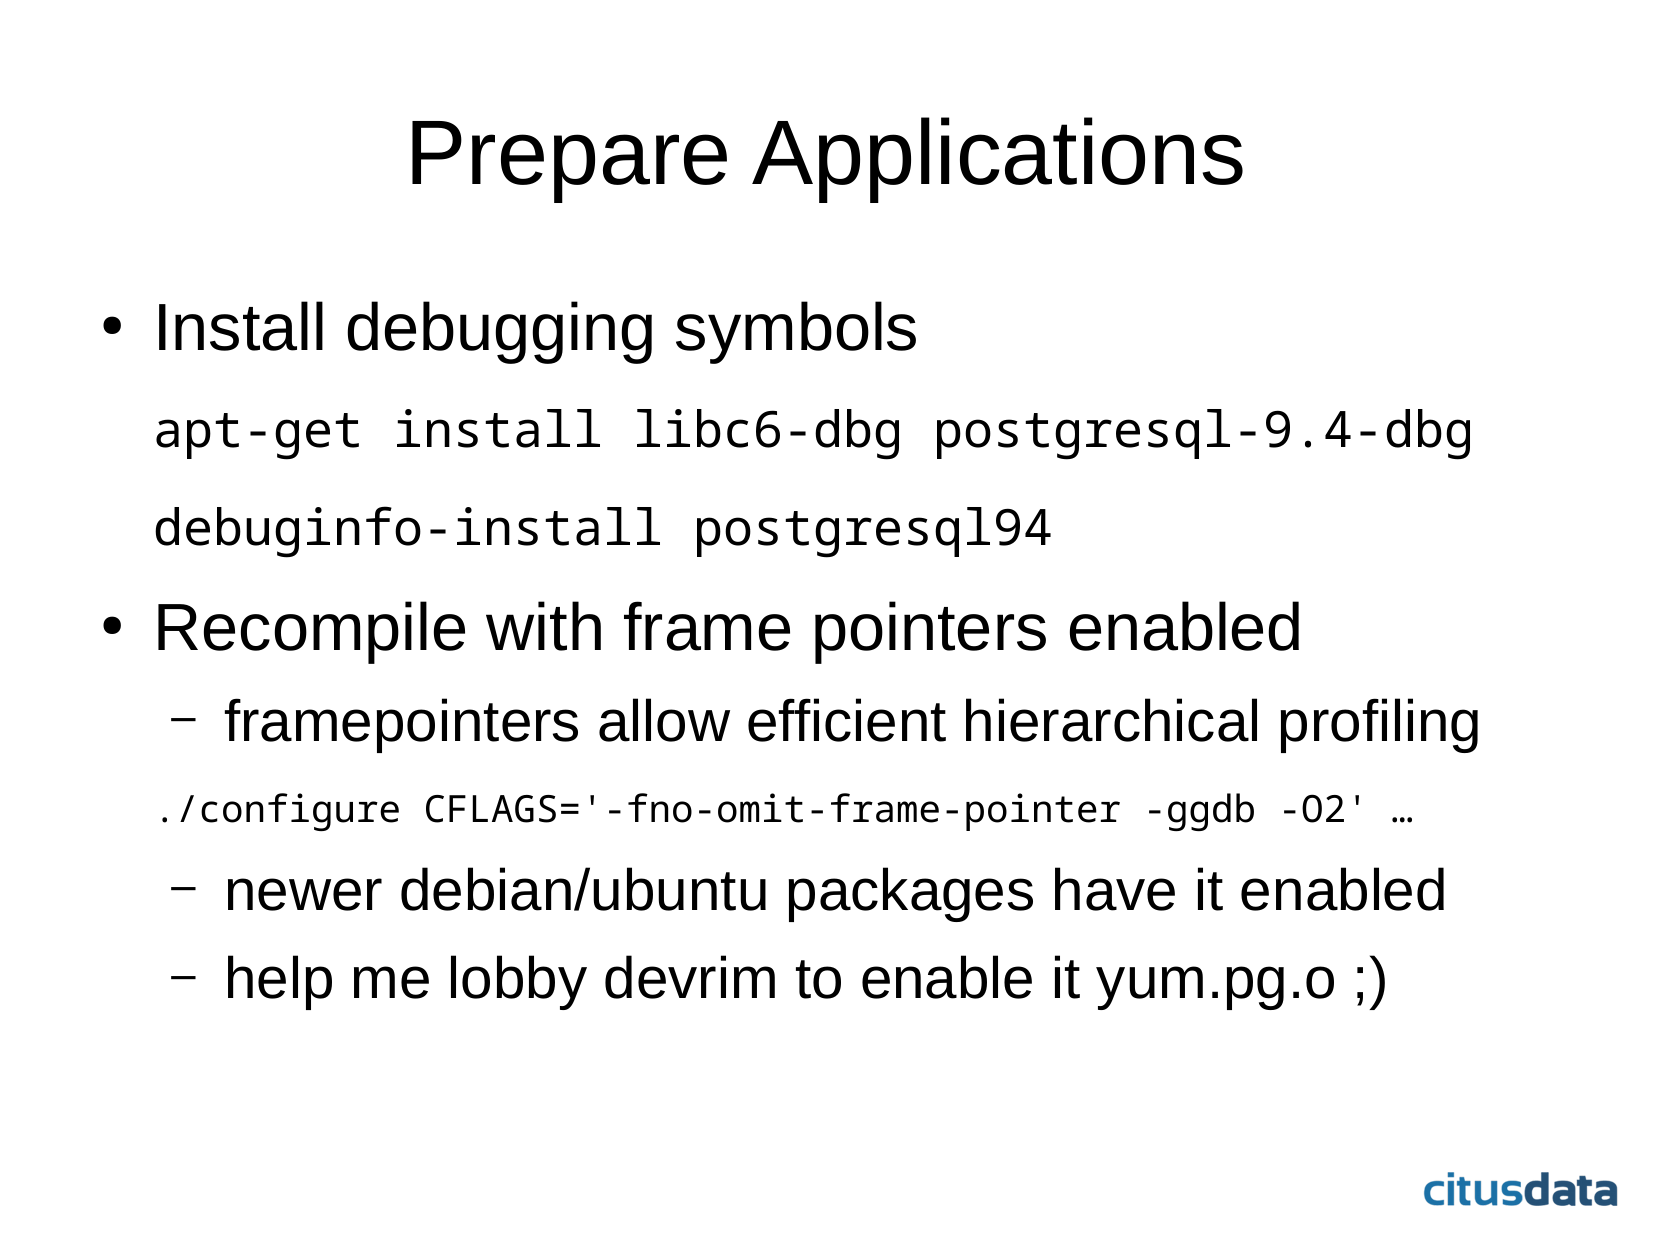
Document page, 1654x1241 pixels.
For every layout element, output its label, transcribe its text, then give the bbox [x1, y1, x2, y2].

list Install debugging symbols apt-get install libc6-dbg postgresql-9.4-dbg debuginfo-install postgresql94 Recompile with frame pointers enabled framepointers allow efficient hierarchical profiling ./configure CFLAGS='-fno-omit-frame-pointer -ggdb -O2' … newer debian/ubuntu packages have it enabled help me lobby devrim to enable it yum.pg.o ;) [82, 290, 1571, 1096]
picture [1420, 1167, 1622, 1209]
title Prepare Applications [82, 49, 1571, 257]
